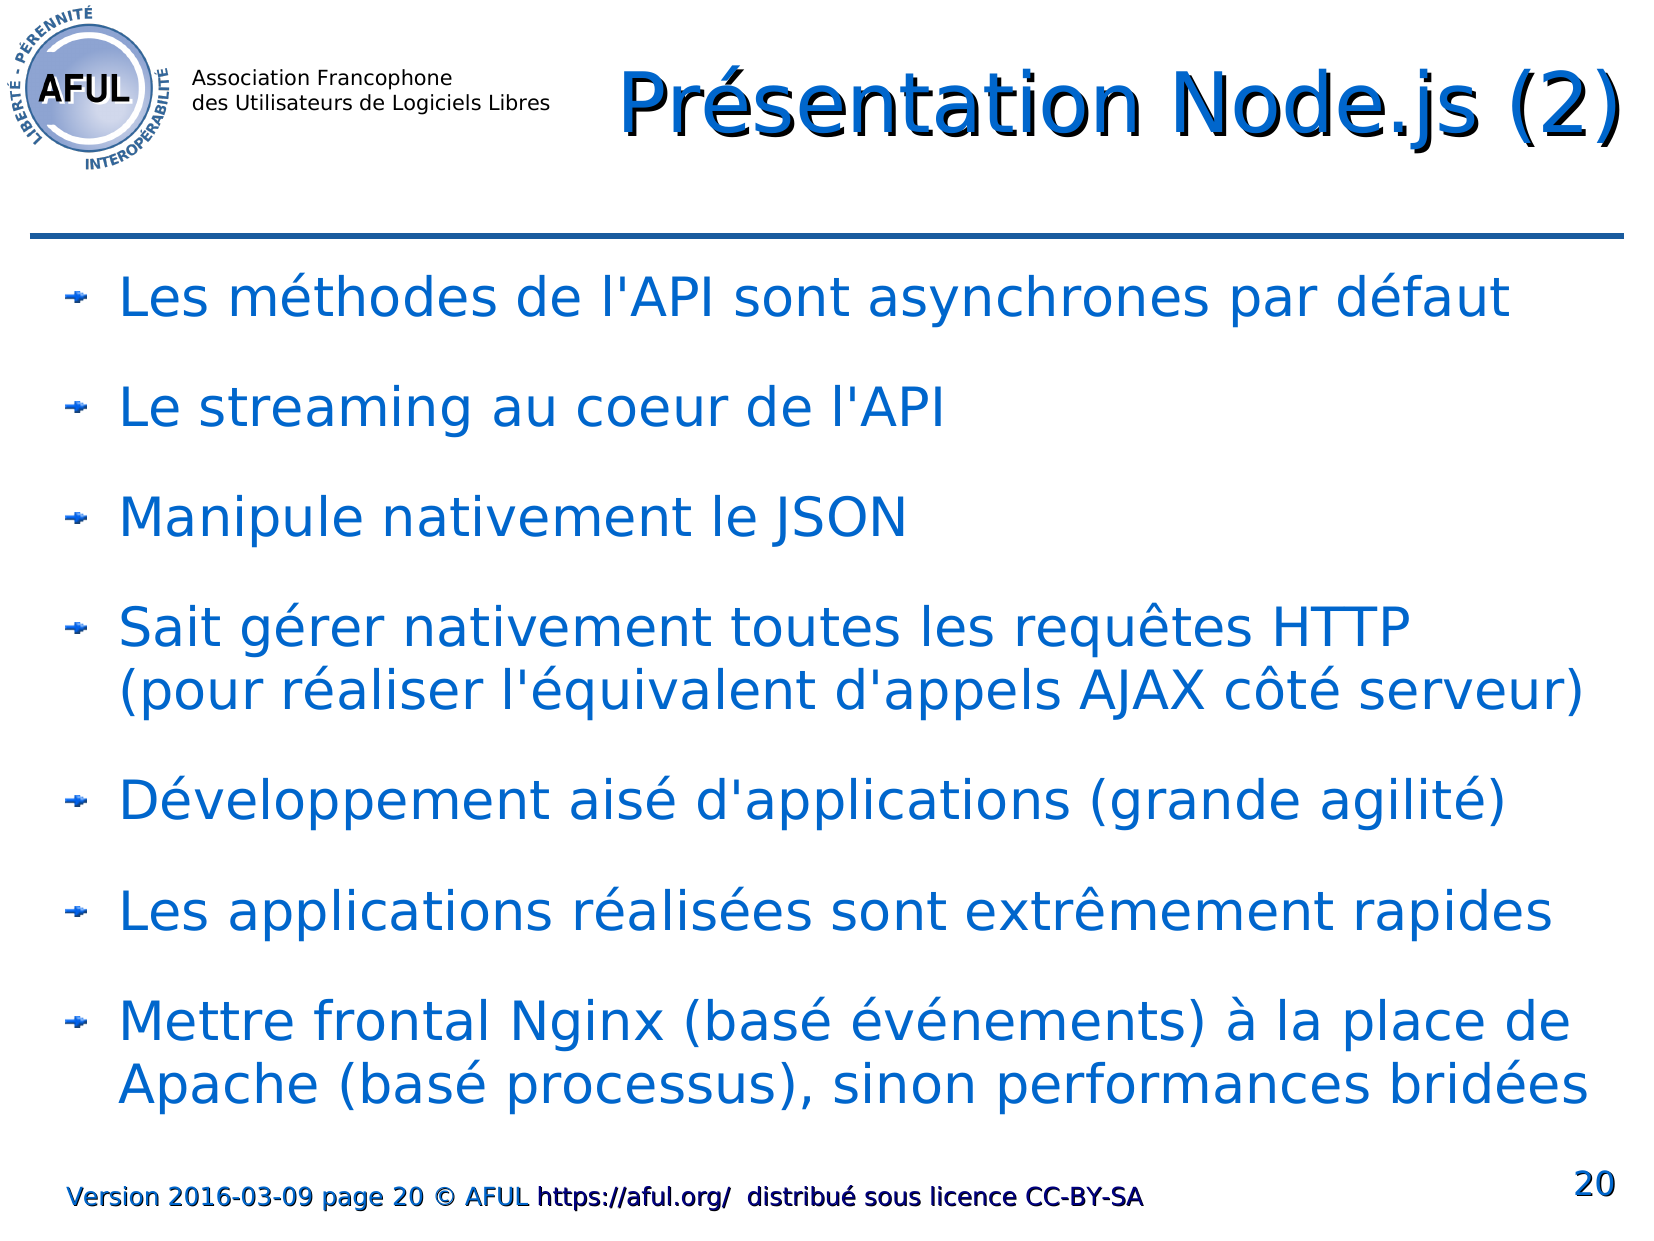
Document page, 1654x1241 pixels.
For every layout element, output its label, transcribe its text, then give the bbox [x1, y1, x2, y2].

picture [0, 0, 178, 178]
title Présentation Node.js (2) [501, 0, 1625, 207]
list Les méthodes de l'API sont asynchrones par défaut Le streaming au coeur de l'API Manipule nativement le JSON Sait gérer nativement toutes les requêtes HTTP (pour réaliser l'équivalent d'appels AJAX côté serveur) Développement aisé d'applications (grande agilité) Les applications réalisées sont extrêmement rapides Mettre frontal Nginx (basé événements) à la place de Apache (basé processus), sinon performances bridées [47, 265, 1595, 1211]
